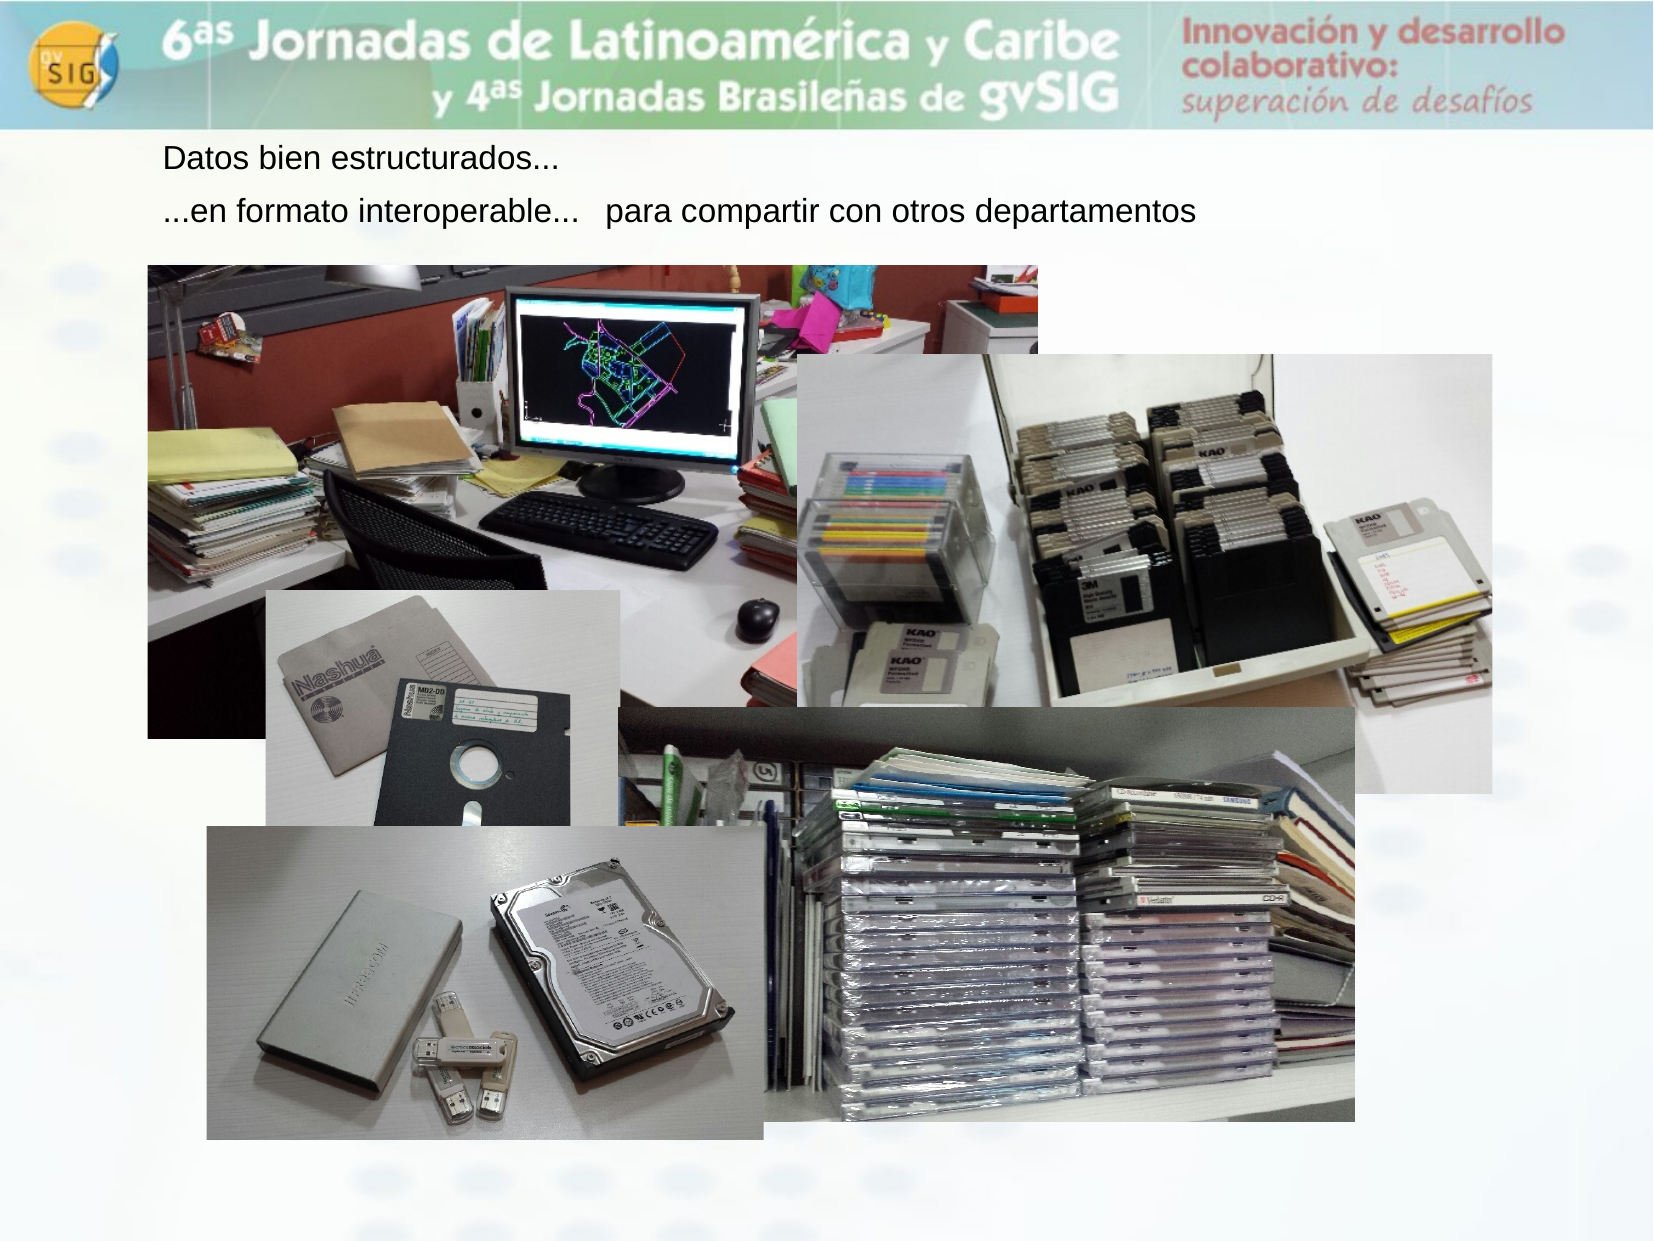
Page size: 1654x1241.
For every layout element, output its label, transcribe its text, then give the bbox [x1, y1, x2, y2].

text_box Datos bien estructurados... [147, 131, 1536, 185]
text_box ...en formato interoperable... [147, 185, 590, 238]
picture [0, 0, 1653, 1241]
text_box para compartir con otros departamentos [590, 185, 1418, 238]
